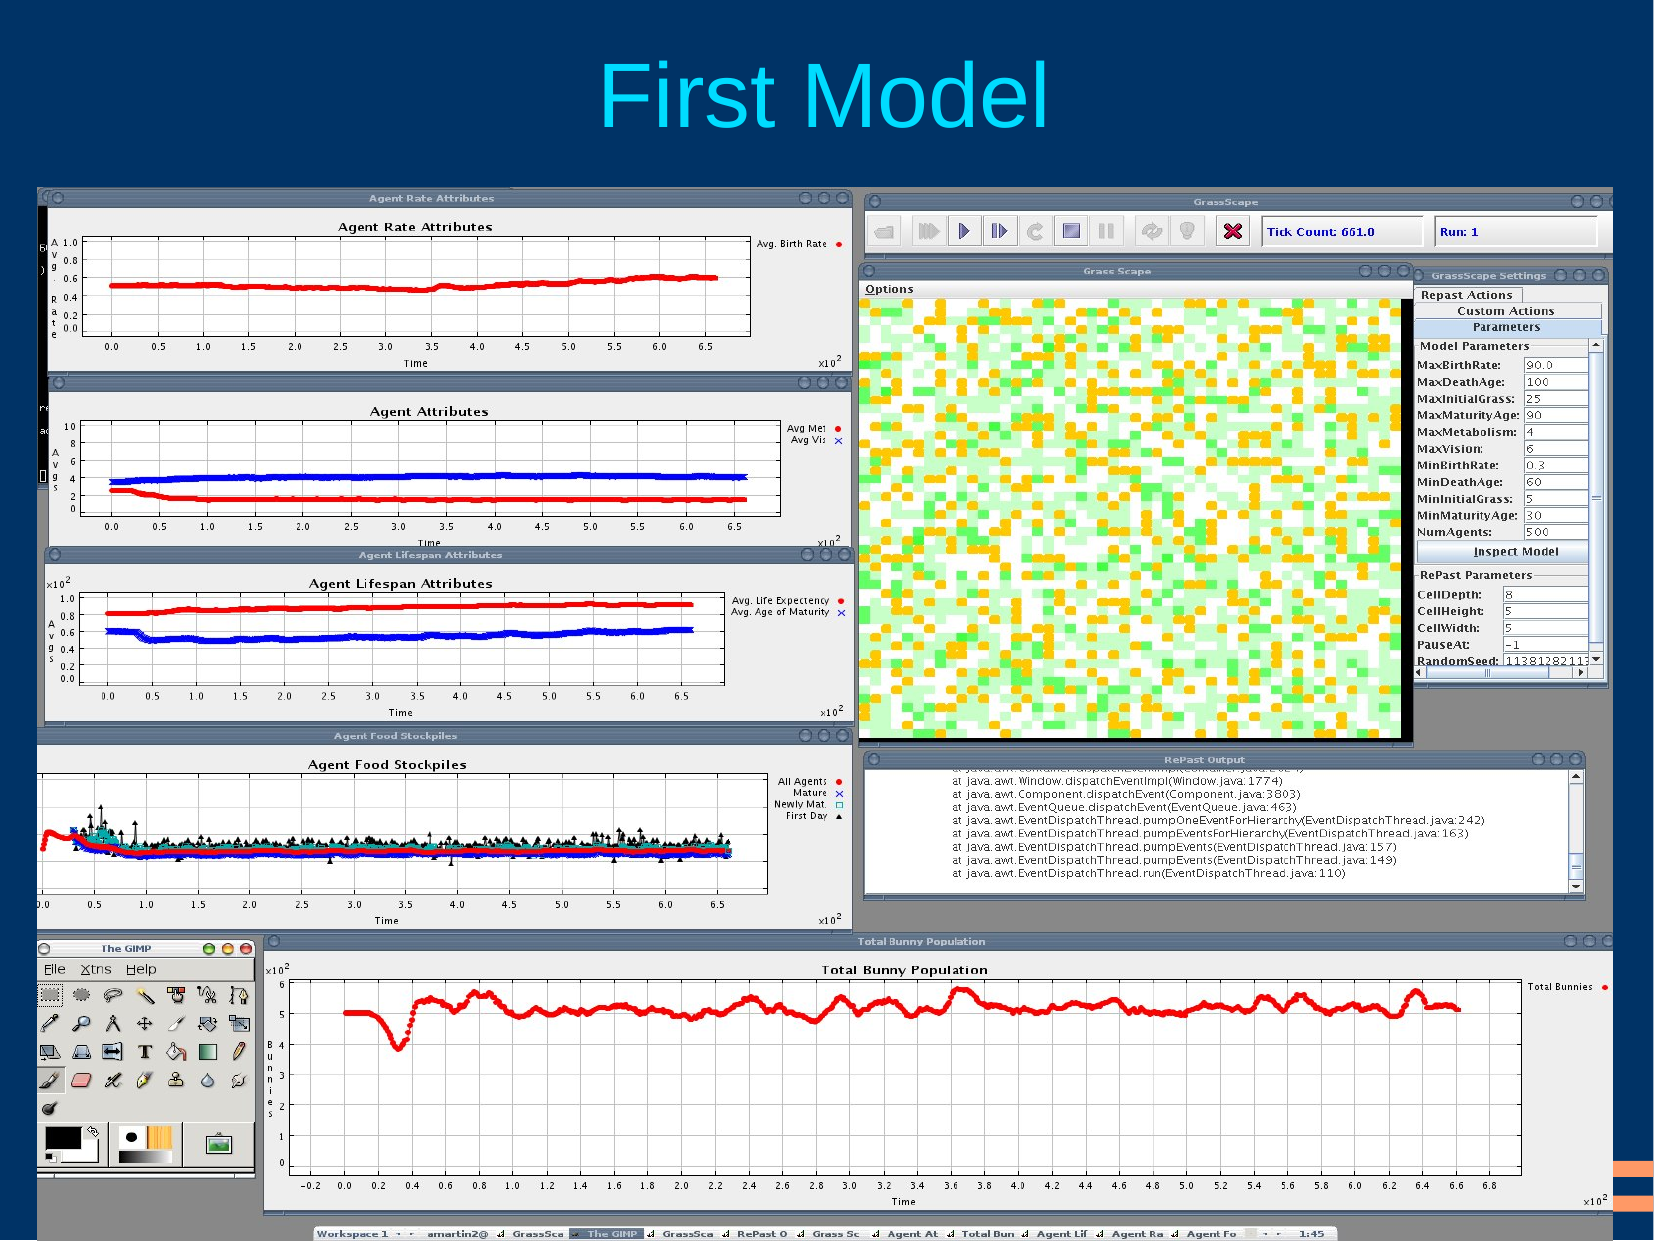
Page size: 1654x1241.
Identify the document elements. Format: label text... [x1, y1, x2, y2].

picture [37, 187, 1613, 1241]
text_box First Model [337, 37, 1313, 155]
